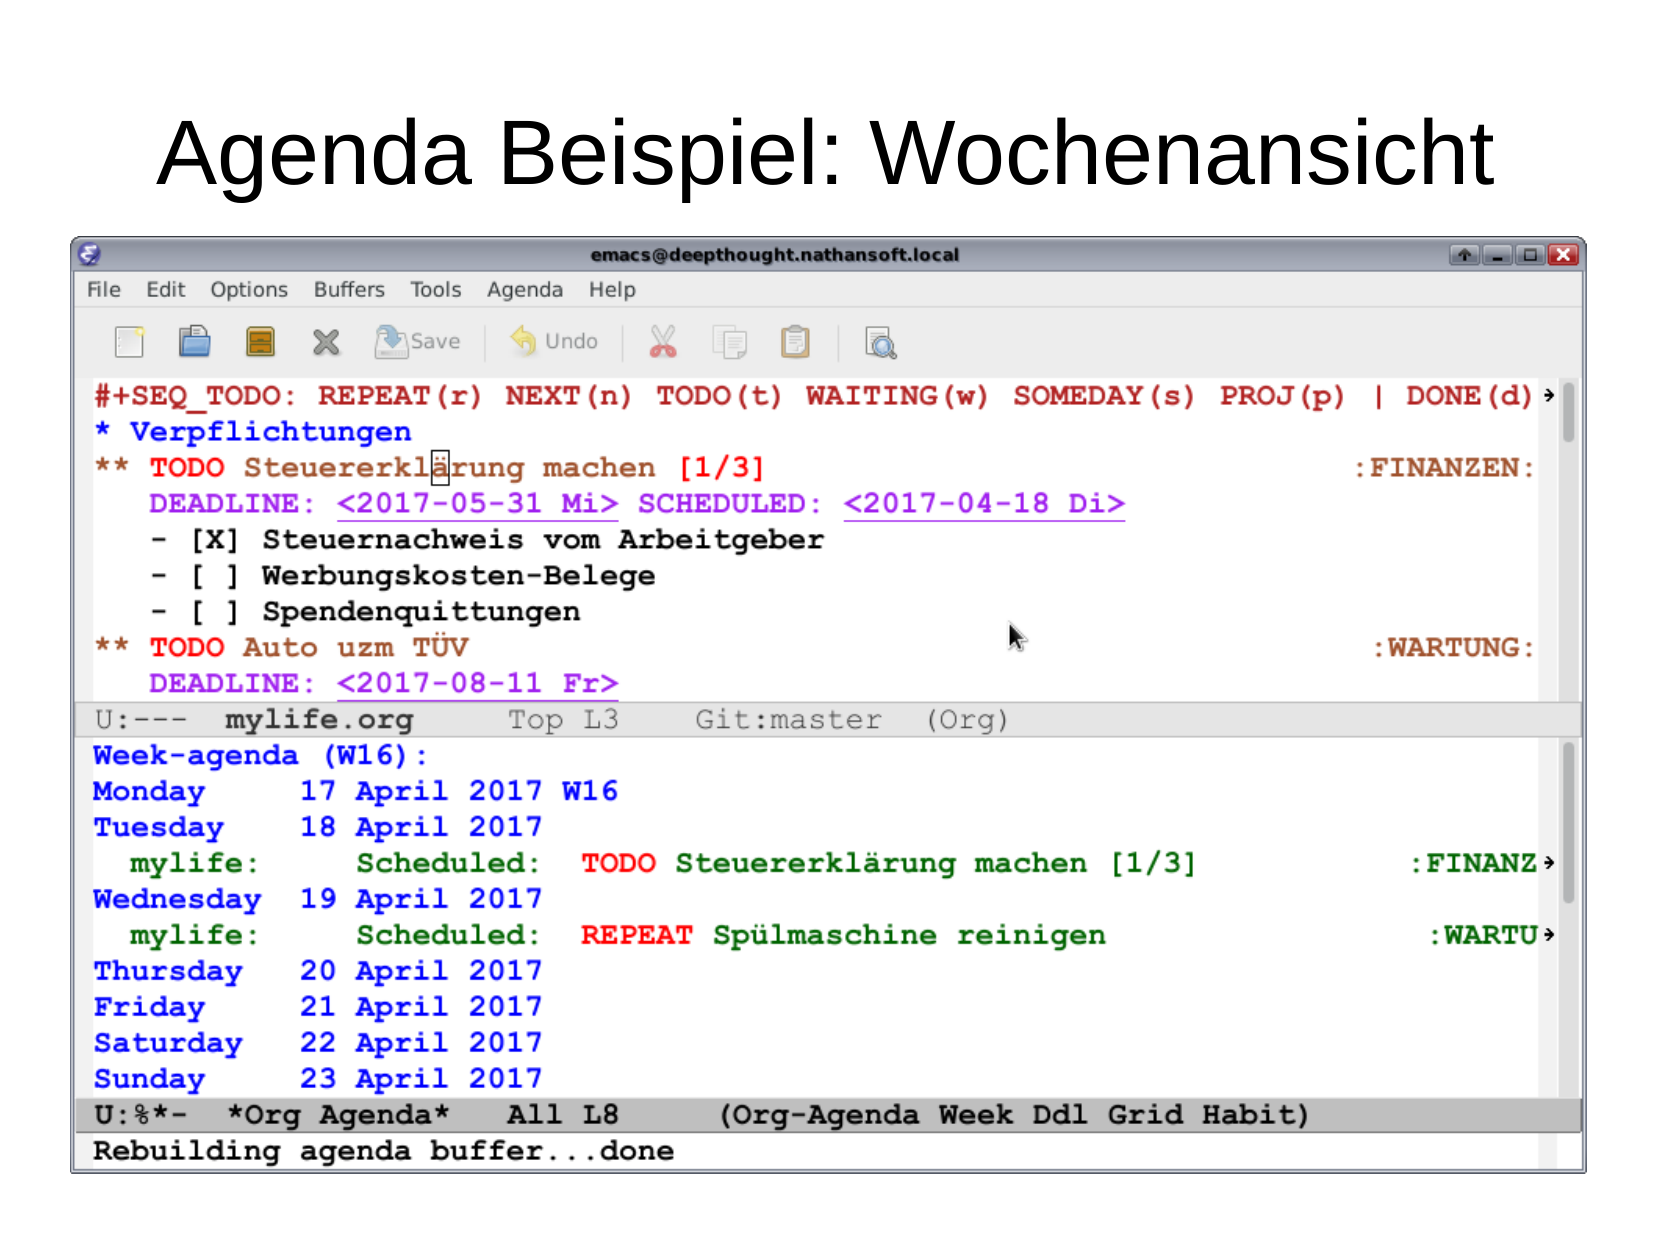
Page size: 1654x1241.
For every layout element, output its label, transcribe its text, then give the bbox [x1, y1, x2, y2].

title Agenda Beispiel: Wochenansicht [82, 49, 1571, 236]
picture [70, 236, 1587, 1174]
